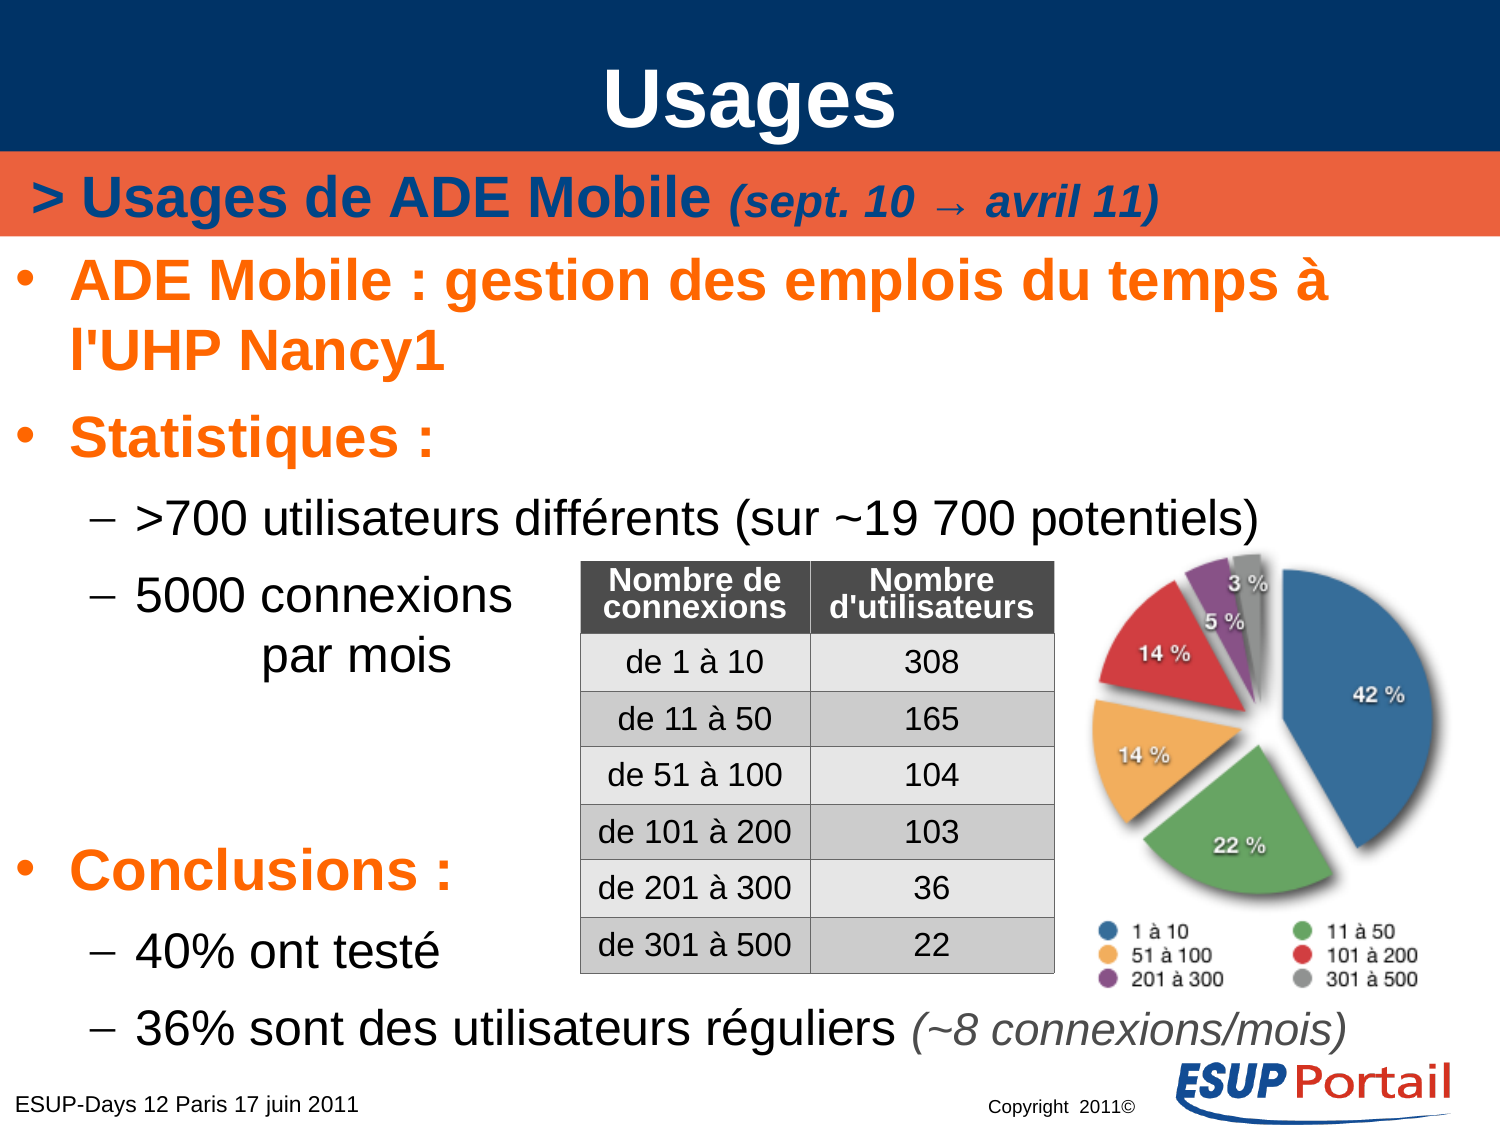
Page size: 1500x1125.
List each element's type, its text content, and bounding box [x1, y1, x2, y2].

text_box > Usages de ADE Mobile (sept. 10 → avril 11) [0, 151, 1500, 237]
text_box ADE Mobile : gestion des emplois du temps à l'UHP Nancy1 Statistiques : >700 utilisateurs différents (sur ~19 700 potentiels) 5000 connexions par mois Conclusions : 40% ont testé 36% sont des utilisateurs réguliers (~8 connexions/mois) [0, 237, 1500, 1062]
picture [1175, 1062, 1451, 1125]
text_box Usages [0, 0, 1500, 151]
text_box ESUP-Days 12 Paris 17 juin 2011 [0, 1070, 632, 1125]
